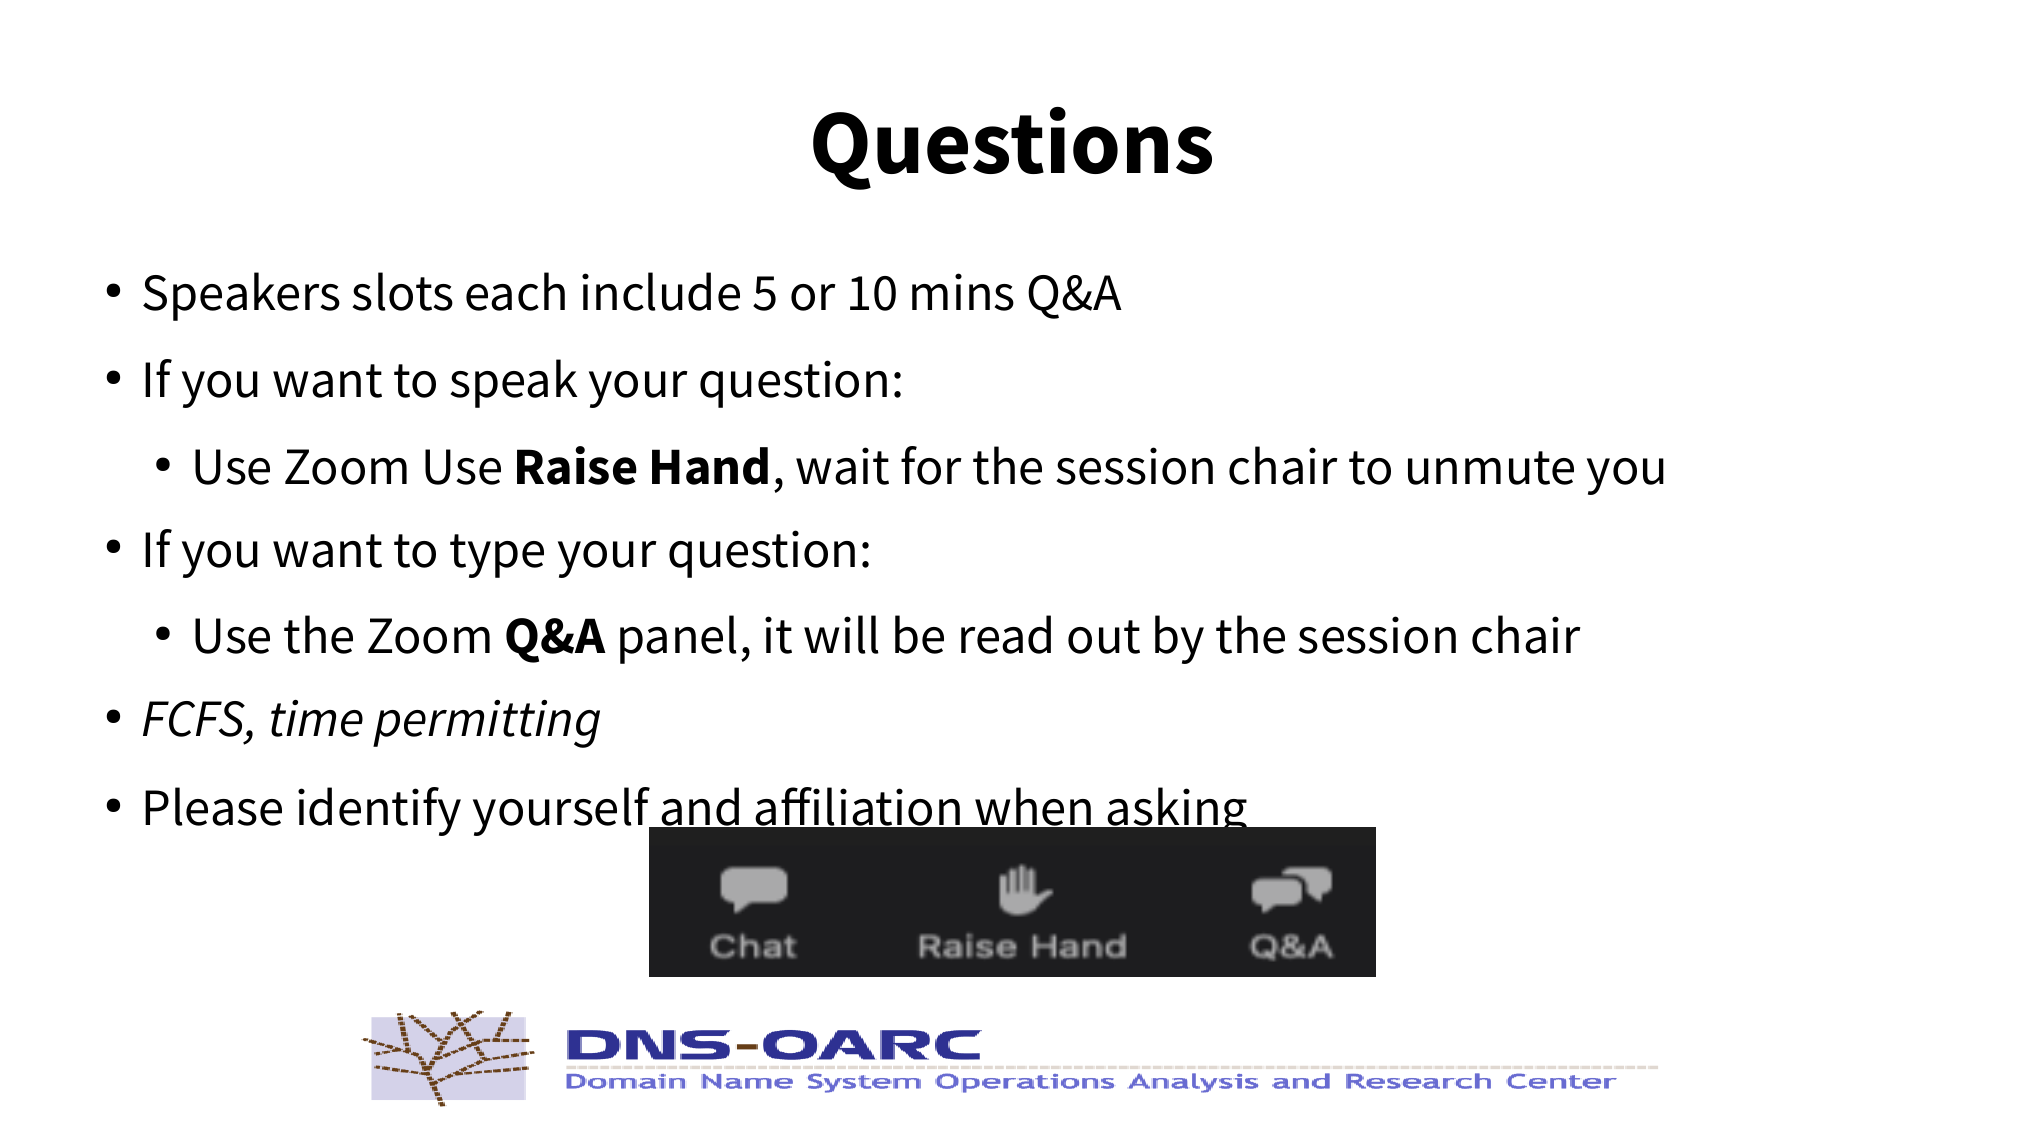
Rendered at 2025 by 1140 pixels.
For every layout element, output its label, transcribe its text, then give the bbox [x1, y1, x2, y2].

list Speakers slots each include 5 or 10 mins Q&A If you want to speak your question: Use Zoom Use Raise Hand, wait for the session chair to unmute you If you want to type your question: Use the Zoom Q&A panel, it will be read out by the session chair FCFS, time permitting Please identify yourself and affiliation when asking [92, 190, 1933, 848]
picture [289, 1004, 1700, 1113]
title Questions [101, 45, 1924, 190]
picture [649, 827, 1376, 977]
